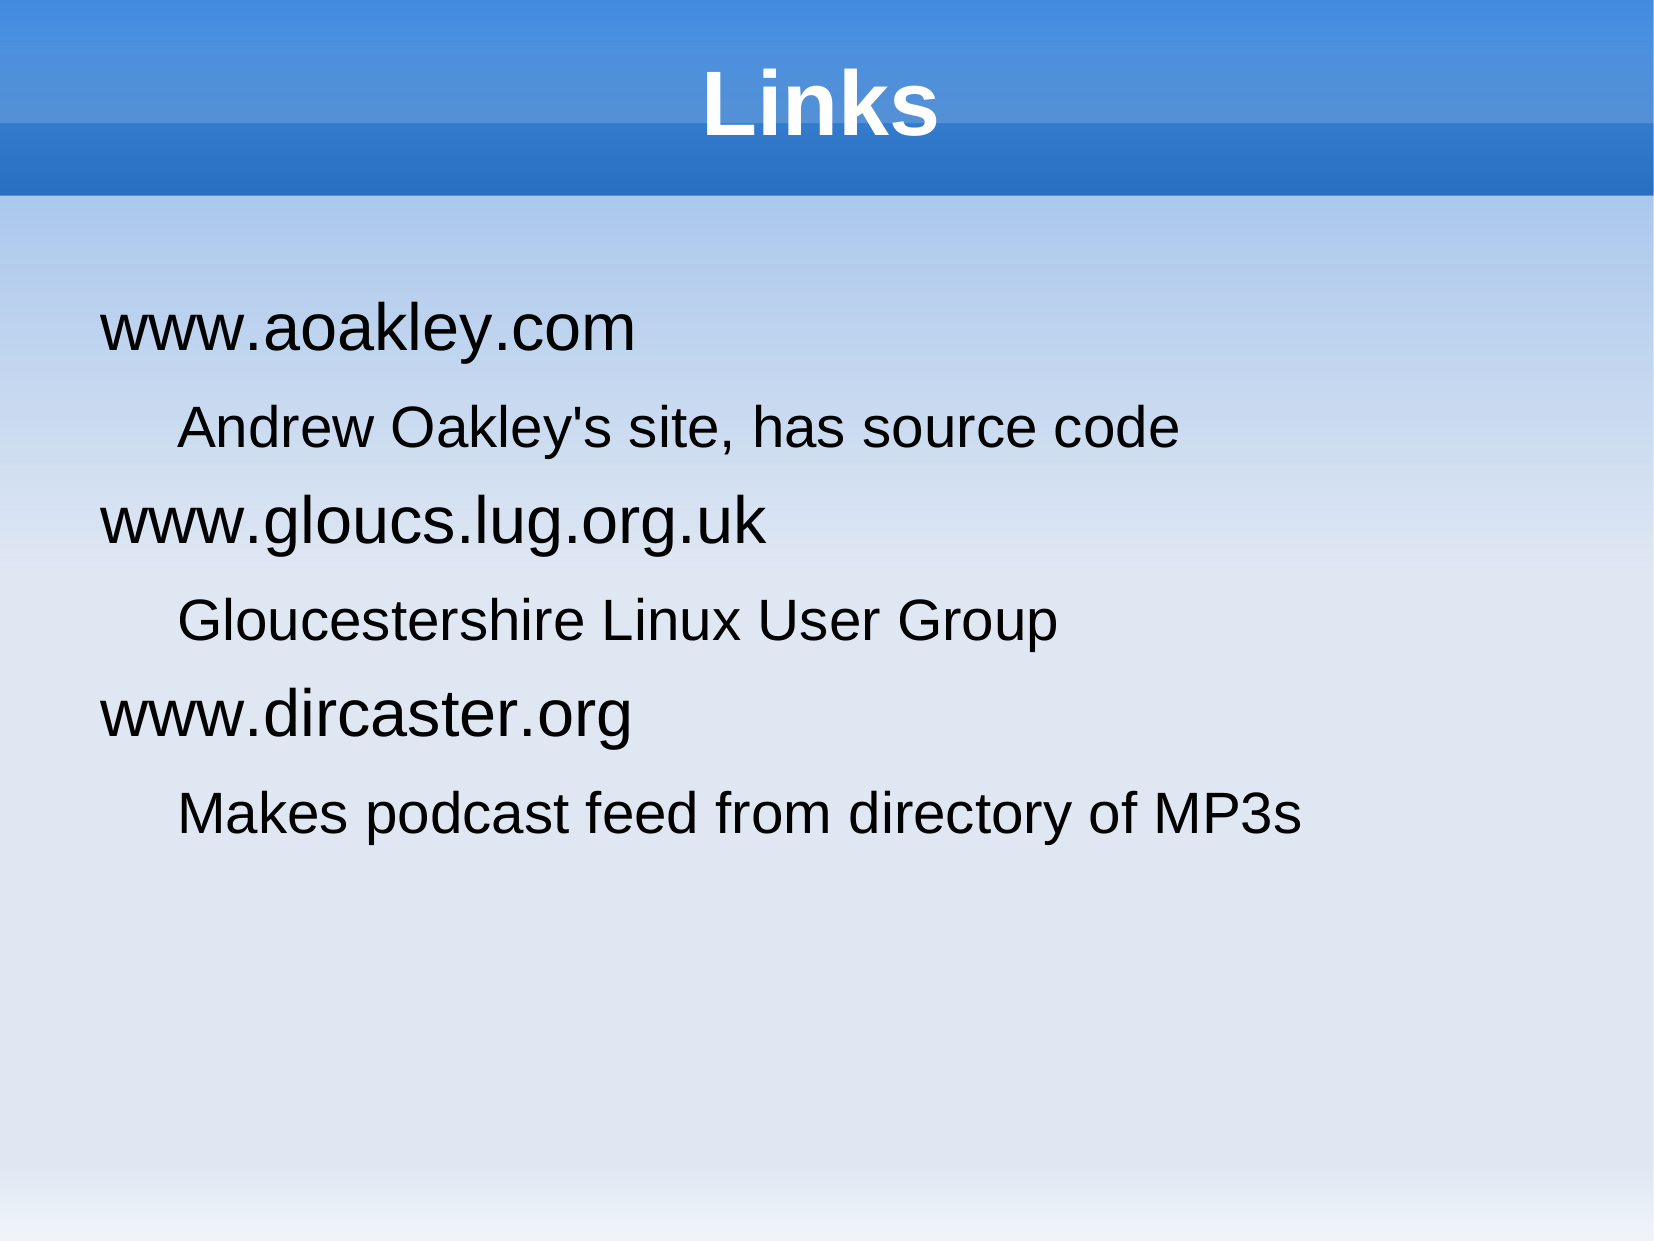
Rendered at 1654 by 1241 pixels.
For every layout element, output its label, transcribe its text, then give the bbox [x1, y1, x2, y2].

picture [0, 0, 1654, 1241]
title Links [76, 7, 1565, 200]
list www.aoakley.com Andrew Oakley's site, has source code www.gloucs.lug.org.uk Gloucestershire Linux User Group www.dircaster.org Makes podcast feed from directory of MP3s [82, 290, 1571, 1094]
